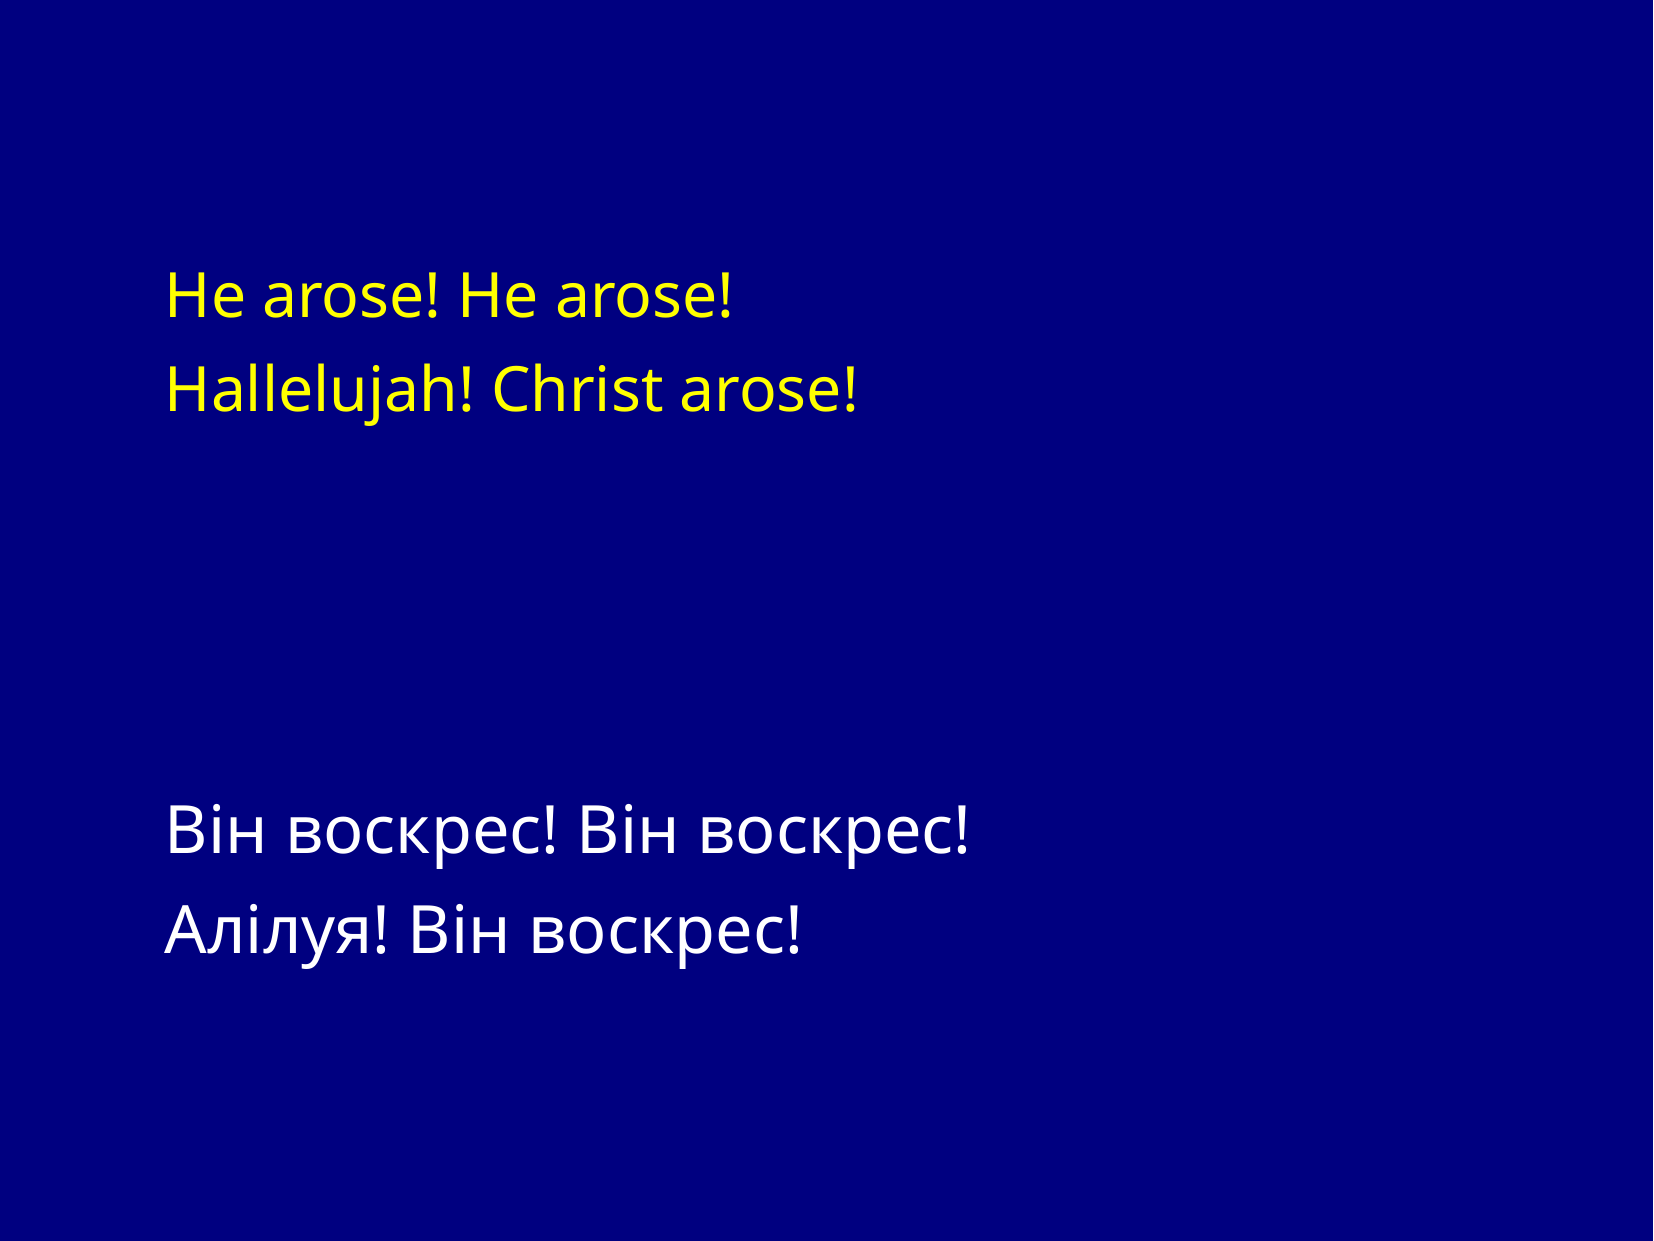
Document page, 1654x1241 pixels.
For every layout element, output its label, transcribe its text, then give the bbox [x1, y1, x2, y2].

text_box Він воскрес! Він воскрес! Алілуя! Він воскрес! [37, 675, 1651, 1163]
text_box He arose! He arose! Hallelujah! Christ arose! [37, 150, 1651, 638]
